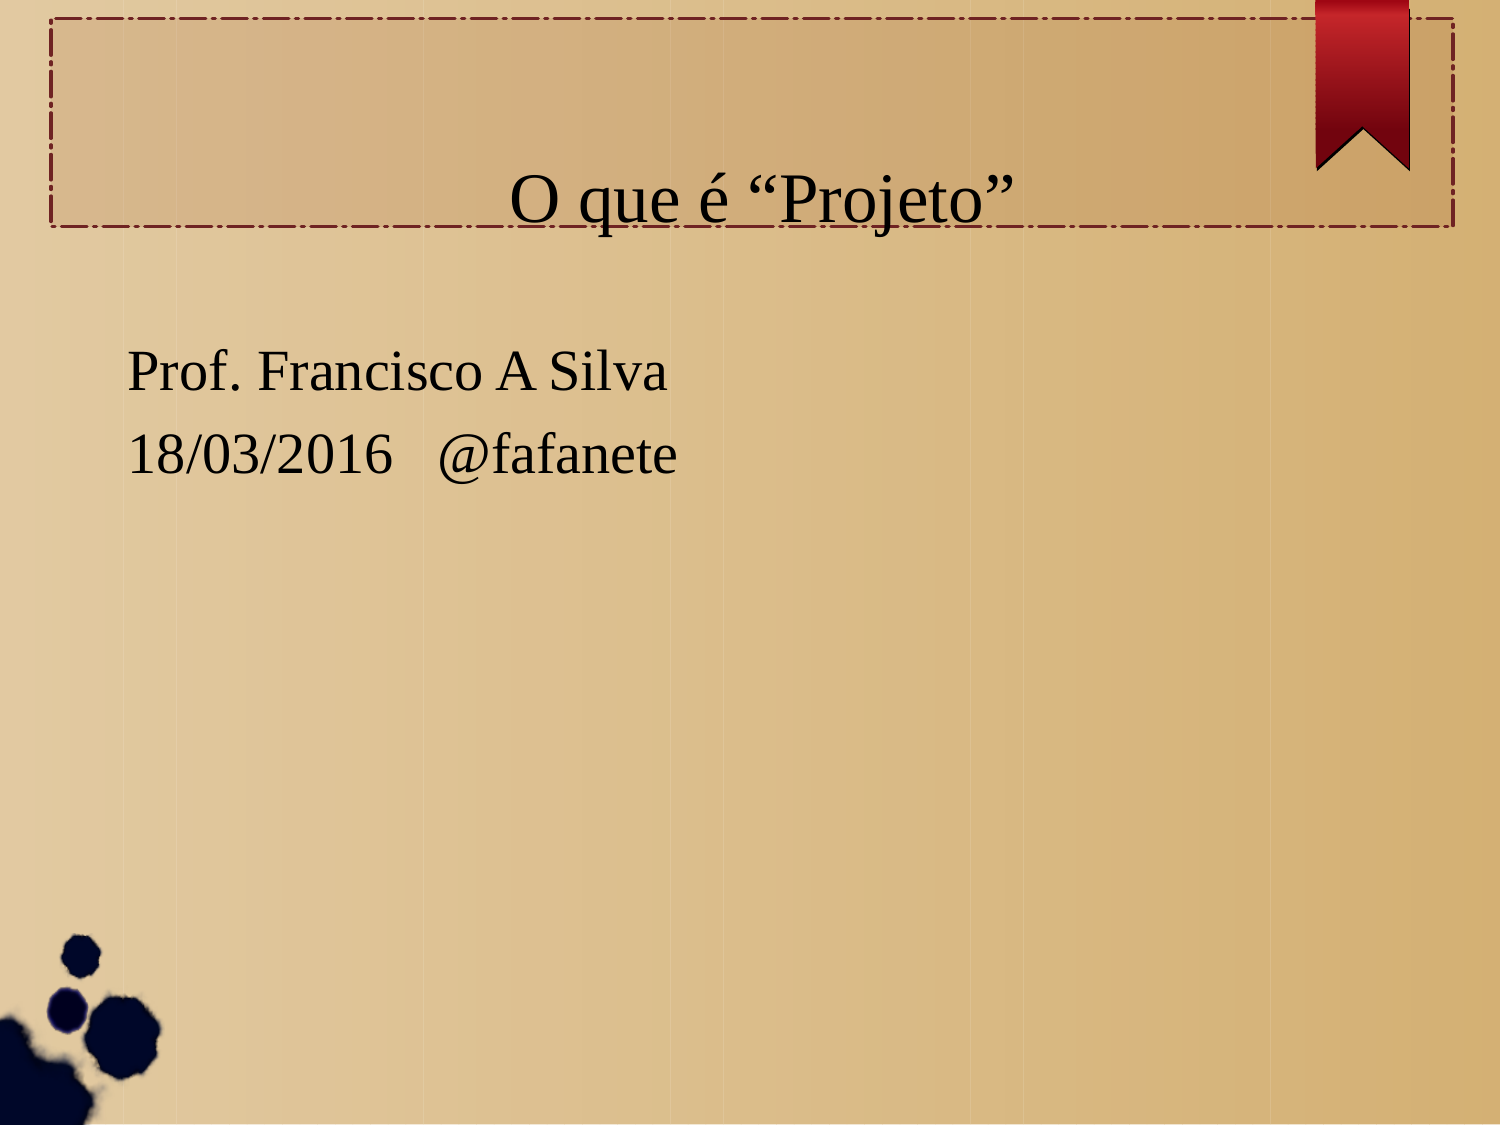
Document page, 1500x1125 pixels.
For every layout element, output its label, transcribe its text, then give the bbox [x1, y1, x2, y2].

title O que é “Projeto” [112, 99, 1388, 288]
list Prof. Francisco A Silva 18/03/2016 @fafanete [112, 324, 1388, 1000]
